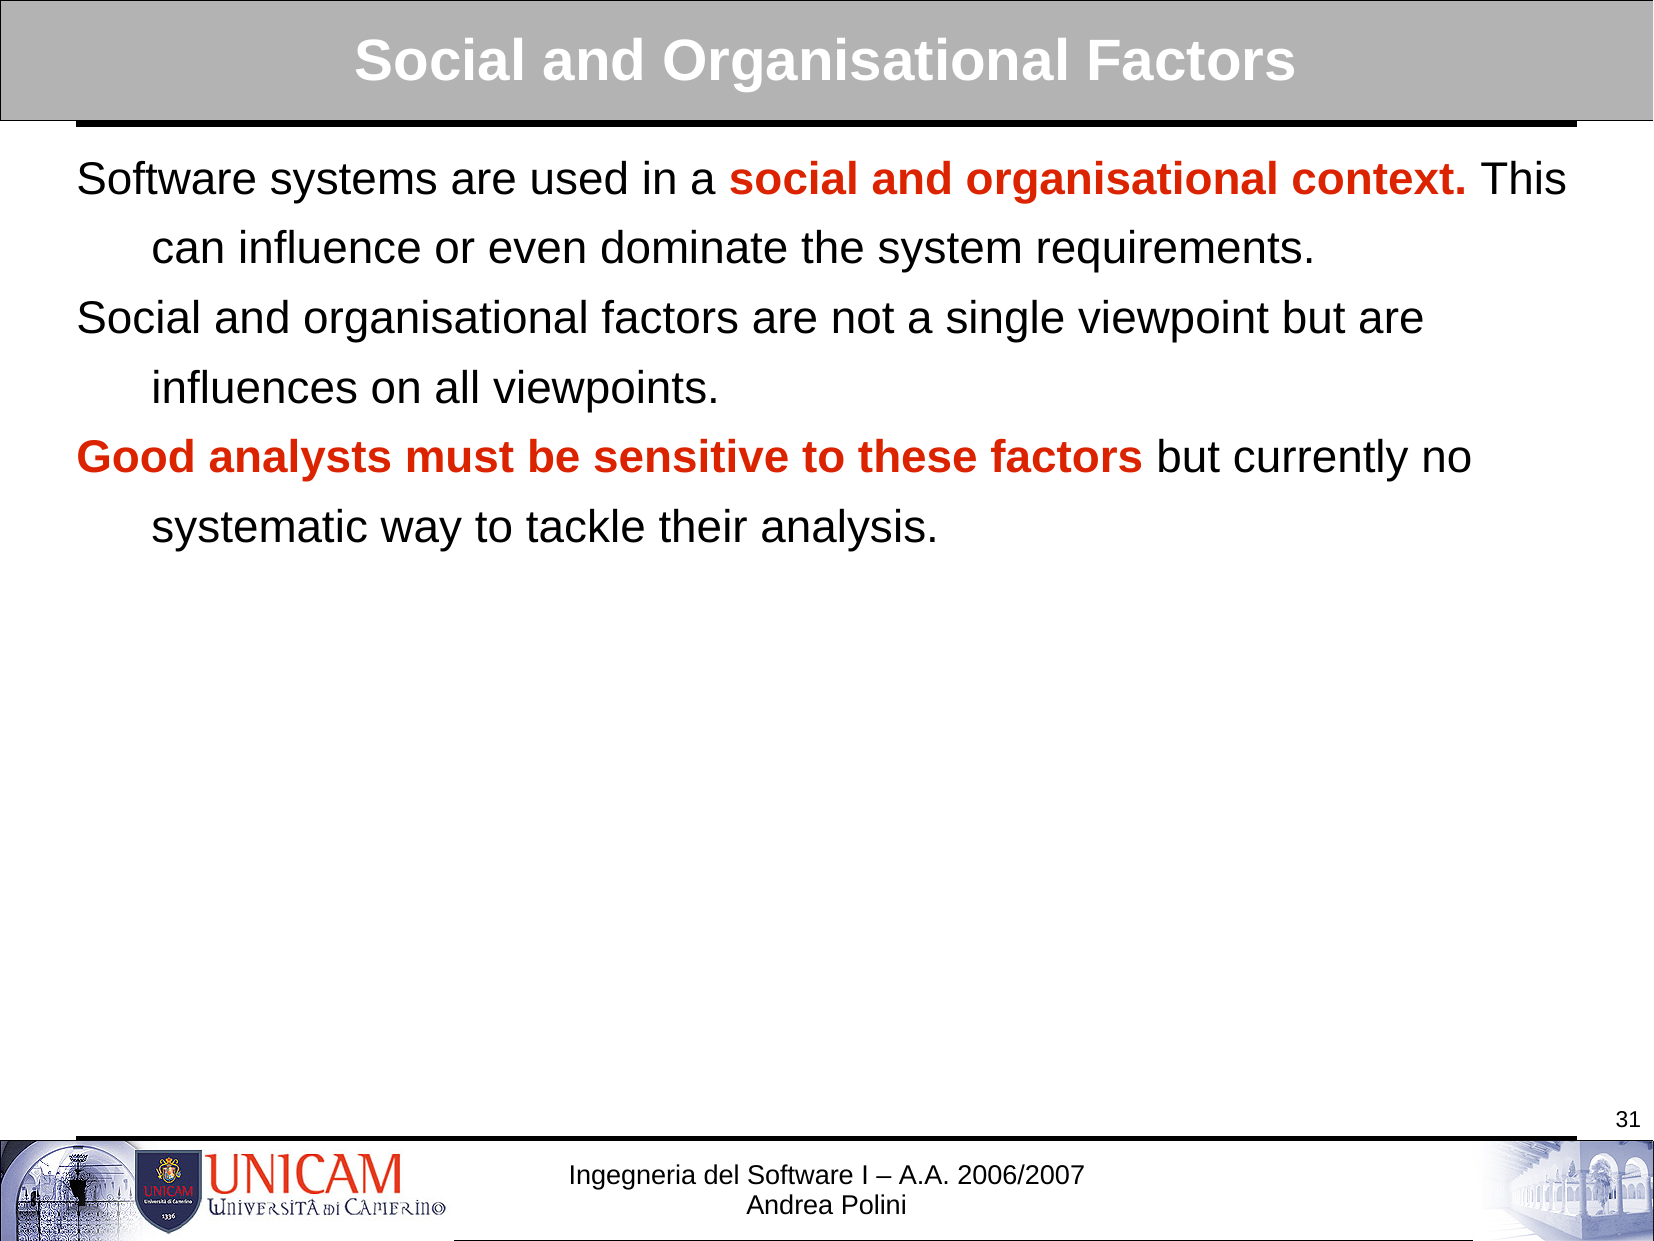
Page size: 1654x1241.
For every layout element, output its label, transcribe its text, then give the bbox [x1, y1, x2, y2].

picture [1473, 1141, 1654, 1241]
picture [0, 1141, 454, 1241]
title Social and Organisational Factors [0, 0, 1653, 121]
list Software systems are used in a social and organisational context. This can influence or even dominate the system requirements. Social and organisational factors are not a single viewpoint but are influences on all viewpoints. Good analysts must be sensitive to these factors but currently no systematic way to tackle their analysis. [76, 152, 1577, 674]
